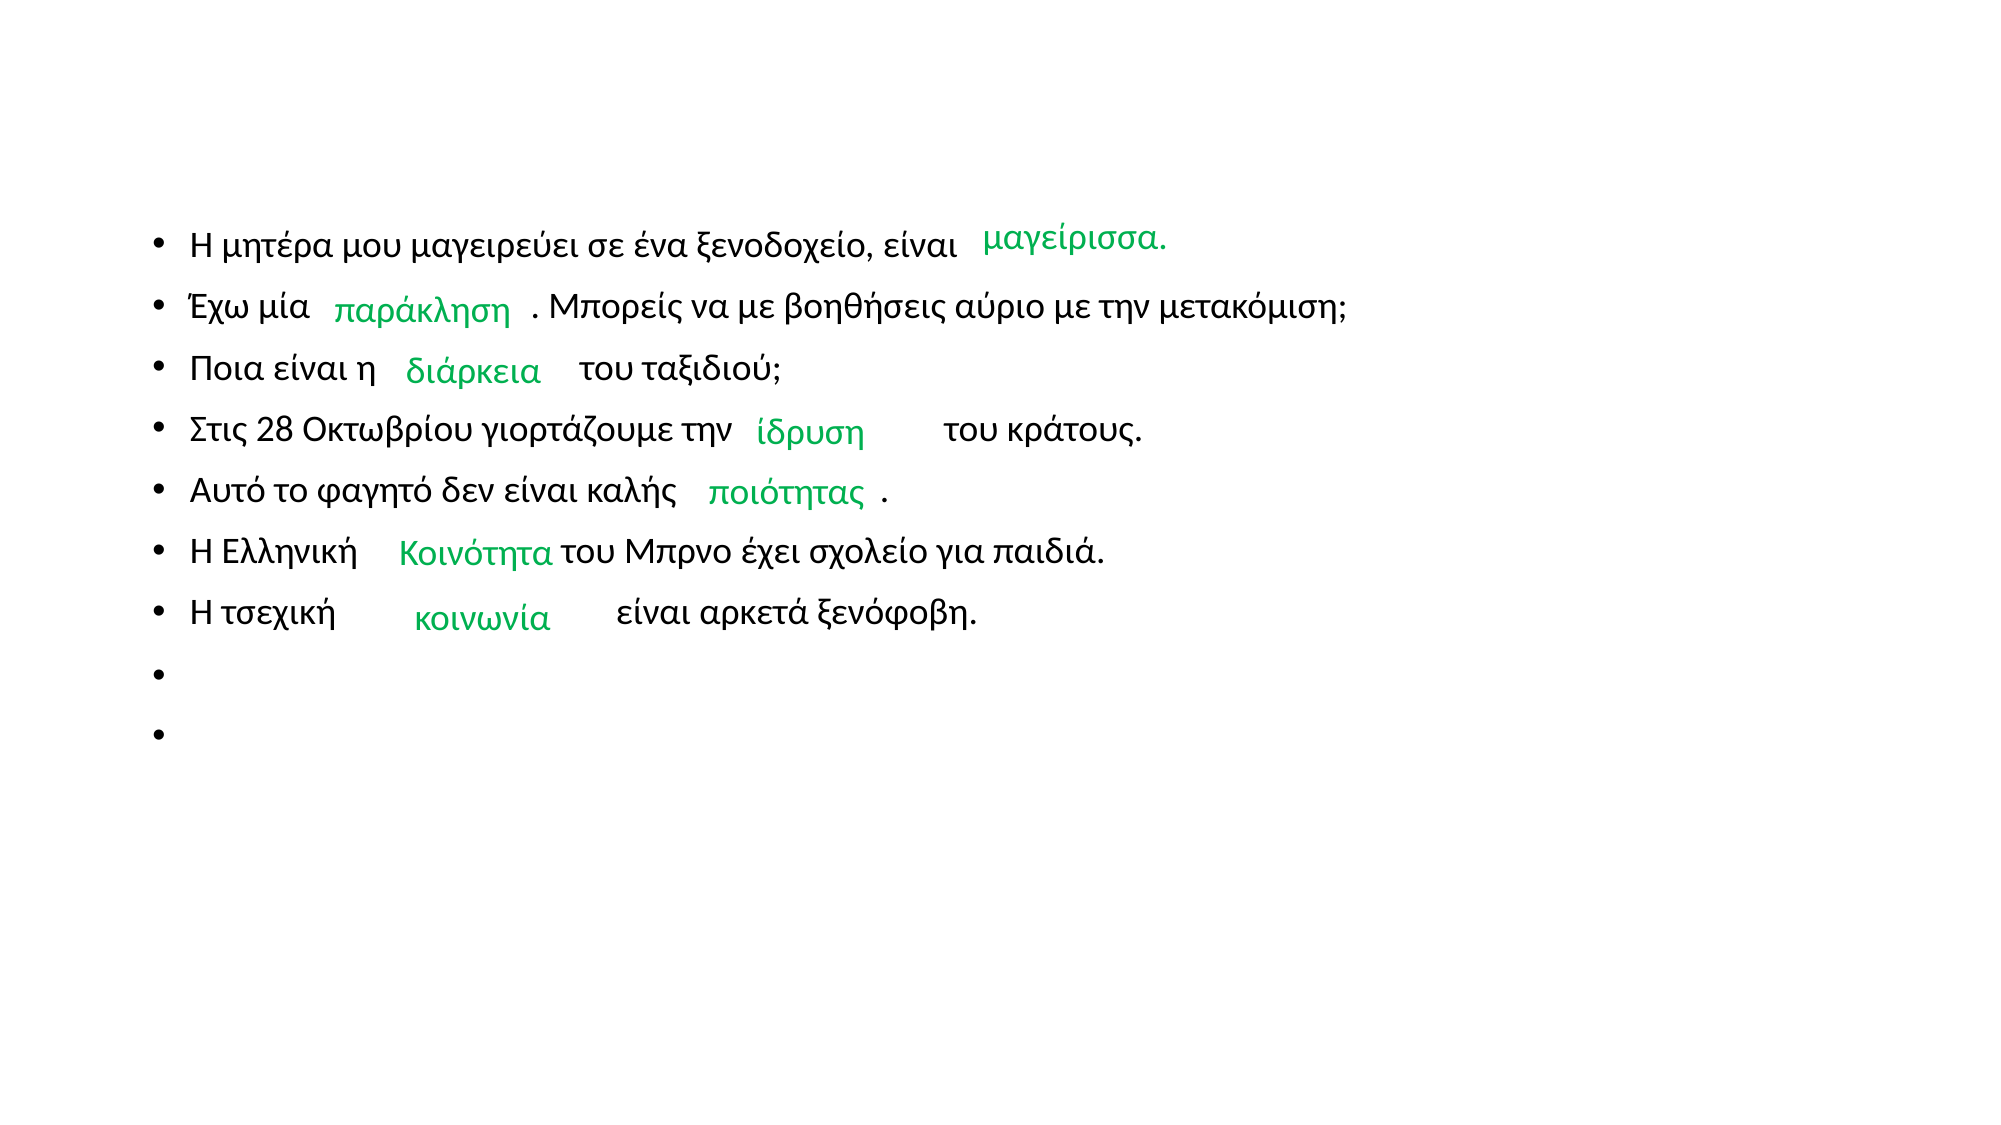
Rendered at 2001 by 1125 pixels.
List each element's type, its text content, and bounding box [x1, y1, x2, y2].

text_box μαγείρισσα. [967, 205, 1186, 266]
list Η μητέρα μου μαγειρεύει σε ένα ξενοδοχείο, είναι Έχω μία . Μπορείς να με βοηθήσεις αύριο με την μετακόμιση; Ποια είναι η του ταξιδιού; Στις 28 Οκτωβρίου γιορτάζουμε την του κράτους. Αυτό το φαγητό δεν είναι καλής . Η Ελληνική του Μπρνο έχει σχολείο για παιδιά. Η τσεχική είναι αρκετά ξενόφοβη. [137, 217, 1863, 1014]
text_box διάρκεια [390, 338, 559, 400]
text_box ίδρυση [741, 399, 882, 459]
text_box Κοινότητα [384, 520, 571, 581]
text_box κοινωνία [399, 585, 569, 646]
text_box ποιότητας [693, 459, 882, 521]
text_box παράκληση [319, 277, 529, 339]
